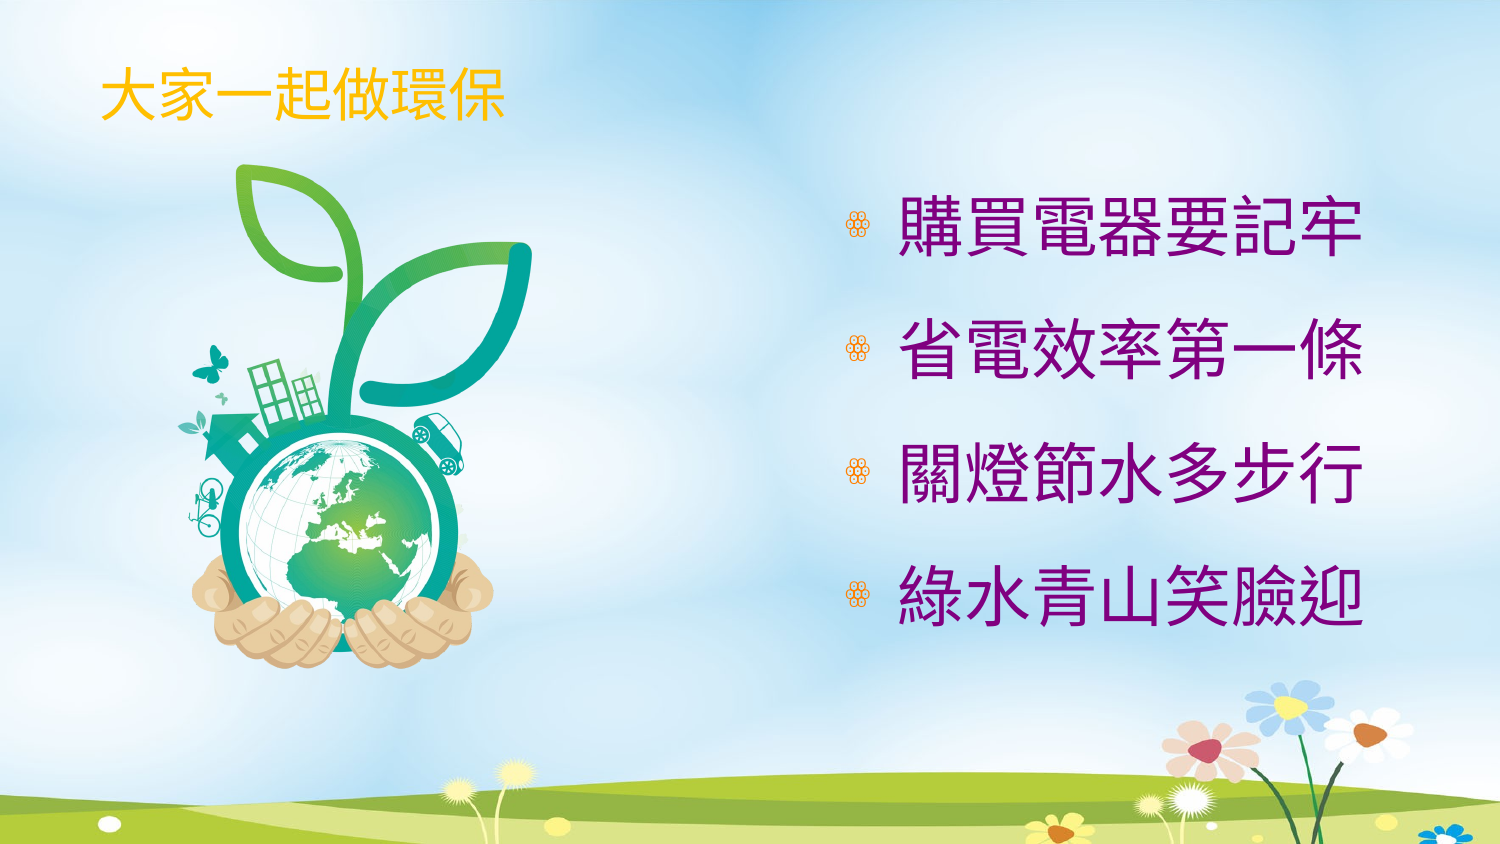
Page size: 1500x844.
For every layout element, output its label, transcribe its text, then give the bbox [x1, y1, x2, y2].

picture [0, 0, 1500, 844]
list 購買電器要記牢 省電效率第一條 關燈節水多步行 綠水青山笑臉迎 [826, 173, 1418, 664]
title 大家一起做環保 [75, 33, 532, 148]
